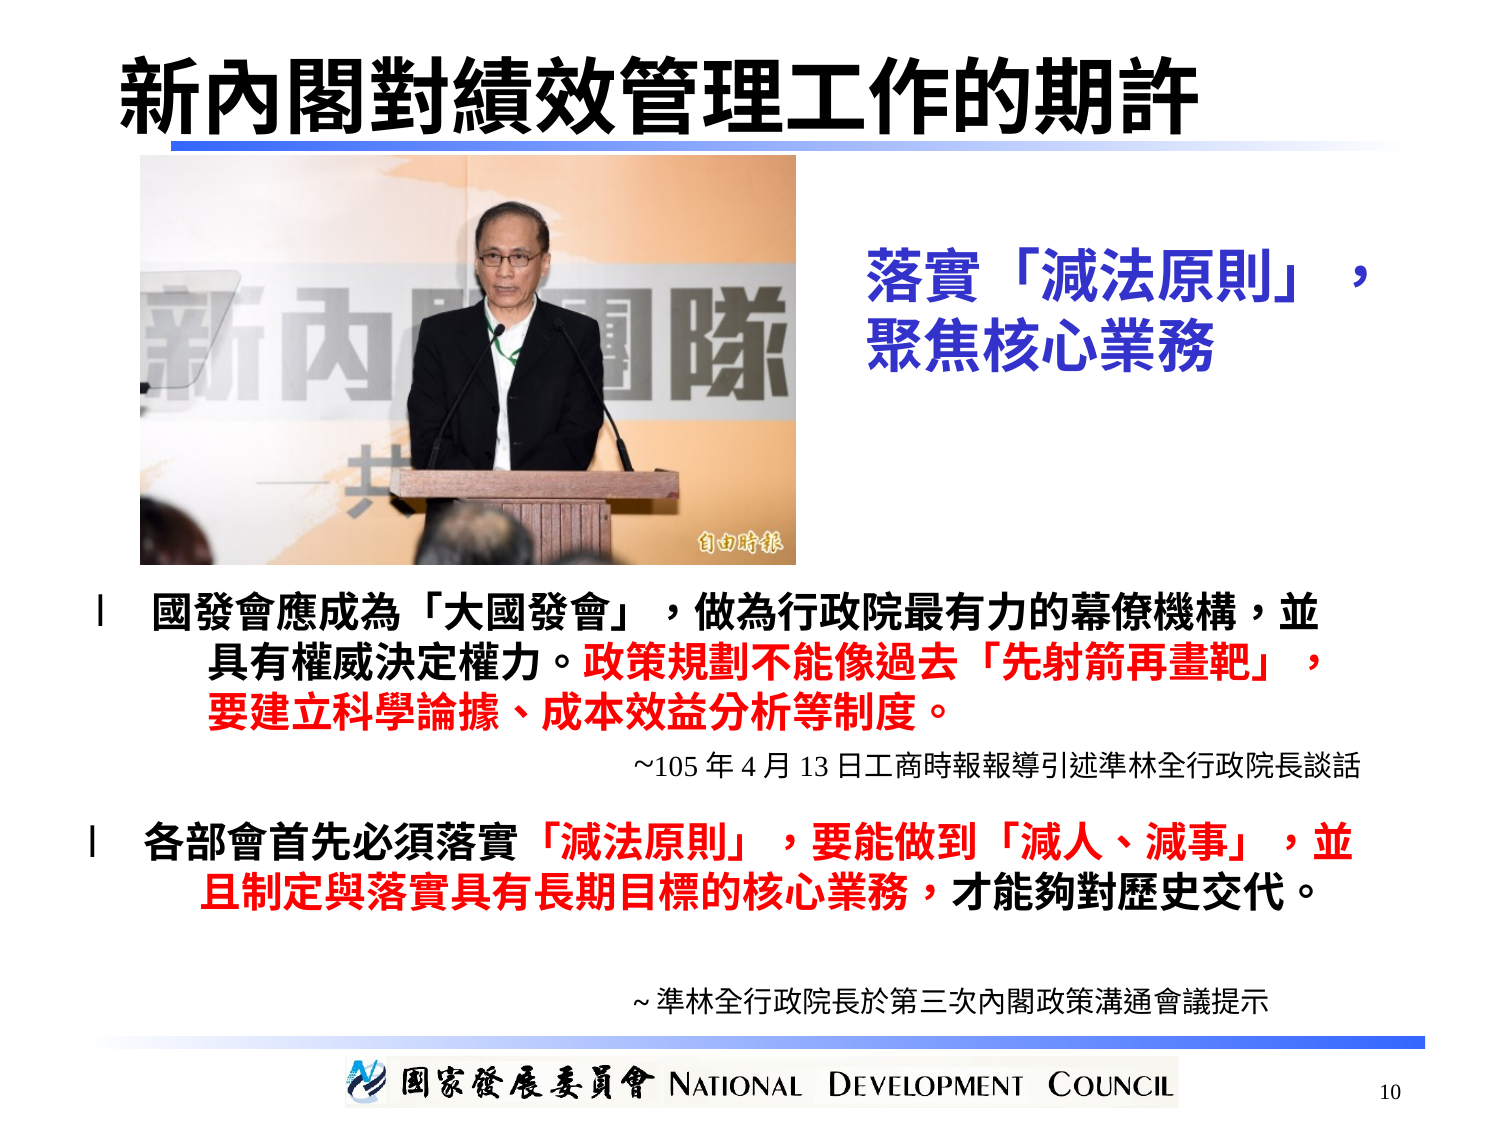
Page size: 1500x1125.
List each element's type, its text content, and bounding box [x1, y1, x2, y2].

title 新內閣對績效管理工作的期許 [103, 36, 1379, 146]
text_box 國發會應成為「大國發會」，做為行政院最有力的幕僚機構，並具有權威決定權力。政策規劃不能像過去「先射箭再畫靶」，要建立科學論據、成本效益分析等制度。 [80, 578, 1364, 743]
text_box 各部會首先必須落實「減法原則」，要能做到「減人、減事」，並且制定與落實具有長期目標的核心業務，才能夠對歷史交代。 [72, 808, 1410, 925]
text_box ~105年4月13日工商時報報導引述準林全行政院長談話 [619, 732, 1410, 792]
text_box ~準林全行政院長於第三次內閣政策溝通會議提示 [618, 976, 1303, 1027]
picture [140, 155, 796, 565]
text_box 10 [1364, 1070, 1490, 1106]
text_box 20 [1259, 1036, 1263, 1048]
text_box 落實「減法原則」，聚焦核心業務 [851, 232, 1364, 387]
